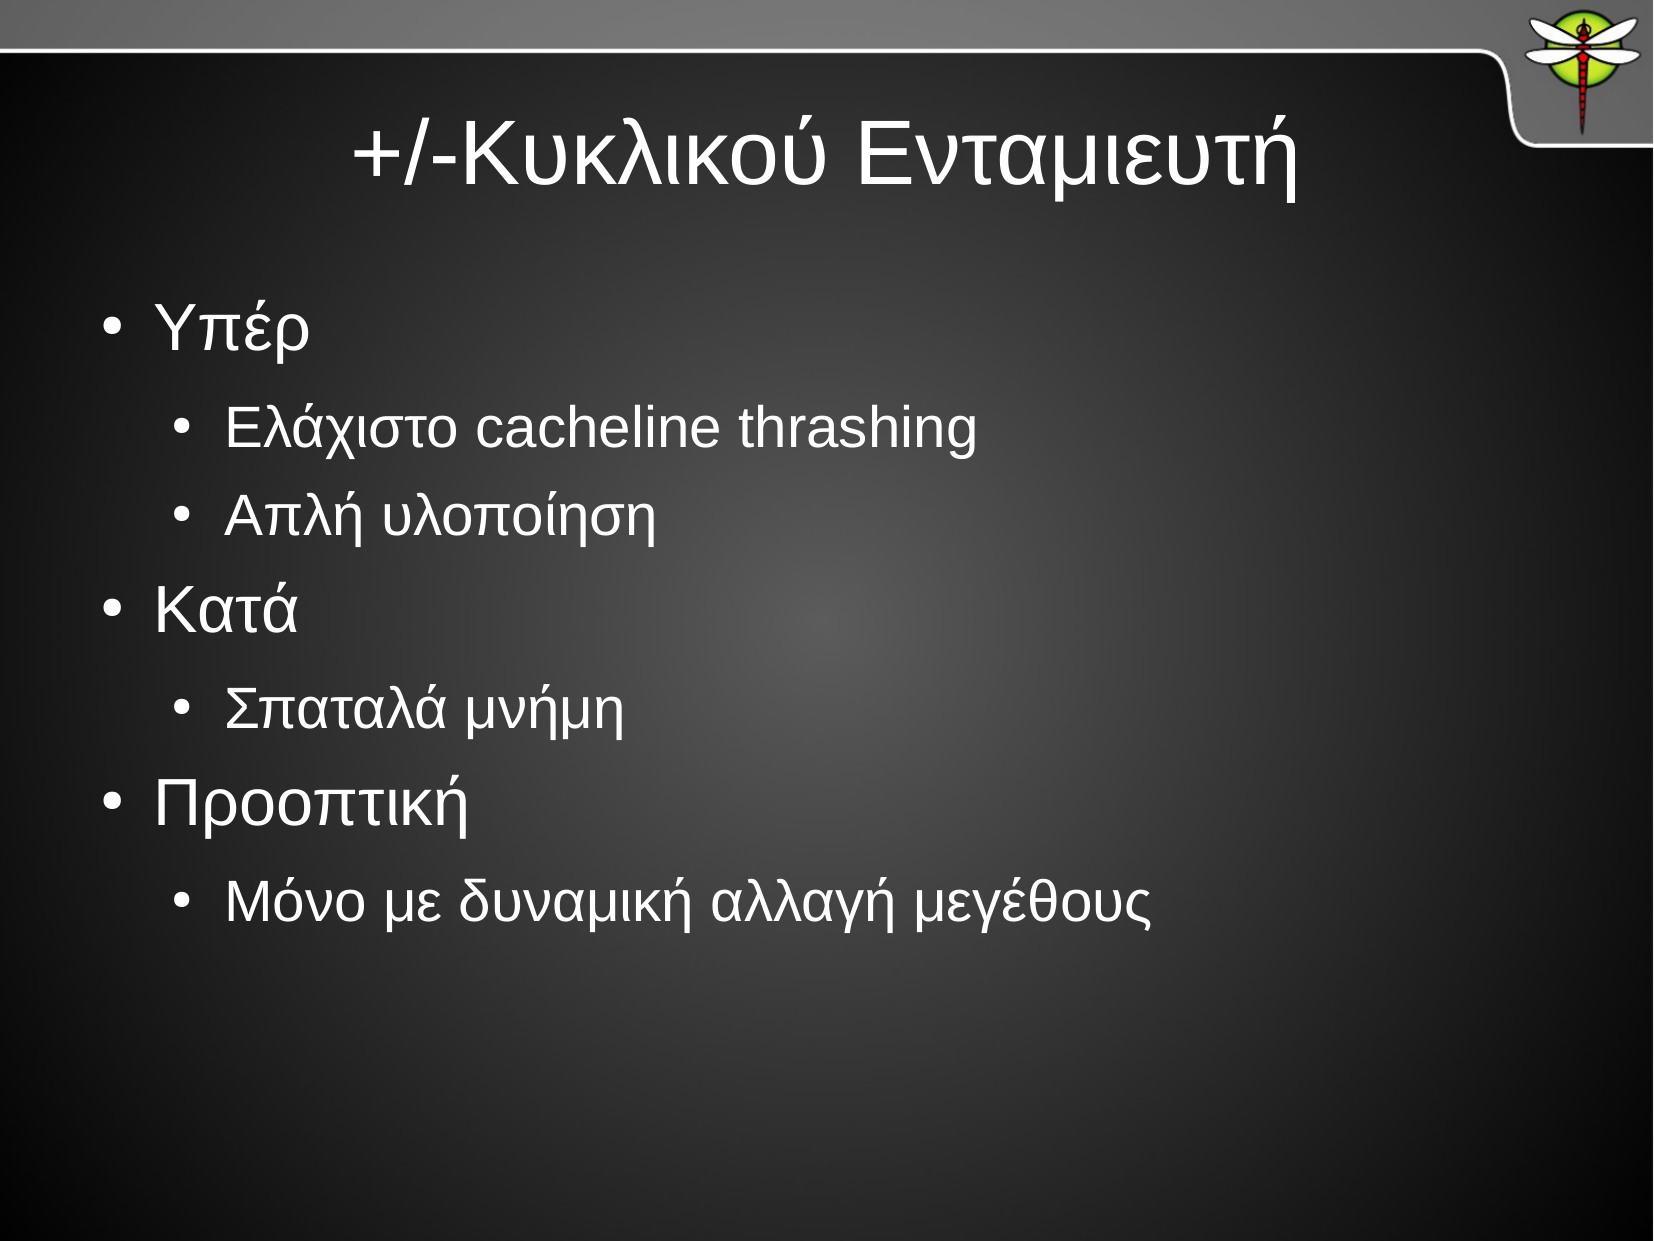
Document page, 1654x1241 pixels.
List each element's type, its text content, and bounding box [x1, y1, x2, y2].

title +/-Κυκλικού Ενταμιευτή [82, 49, 1571, 257]
list Υπέρ Ελάχιστο cacheline thrashing Απλή υλοποίηση Κατά Σπαταλά μνήμη Προοπτική Μόνο με δυναμική αλλαγή μεγέθους [82, 290, 1571, 1109]
picture [0, 0, 1654, 1241]
